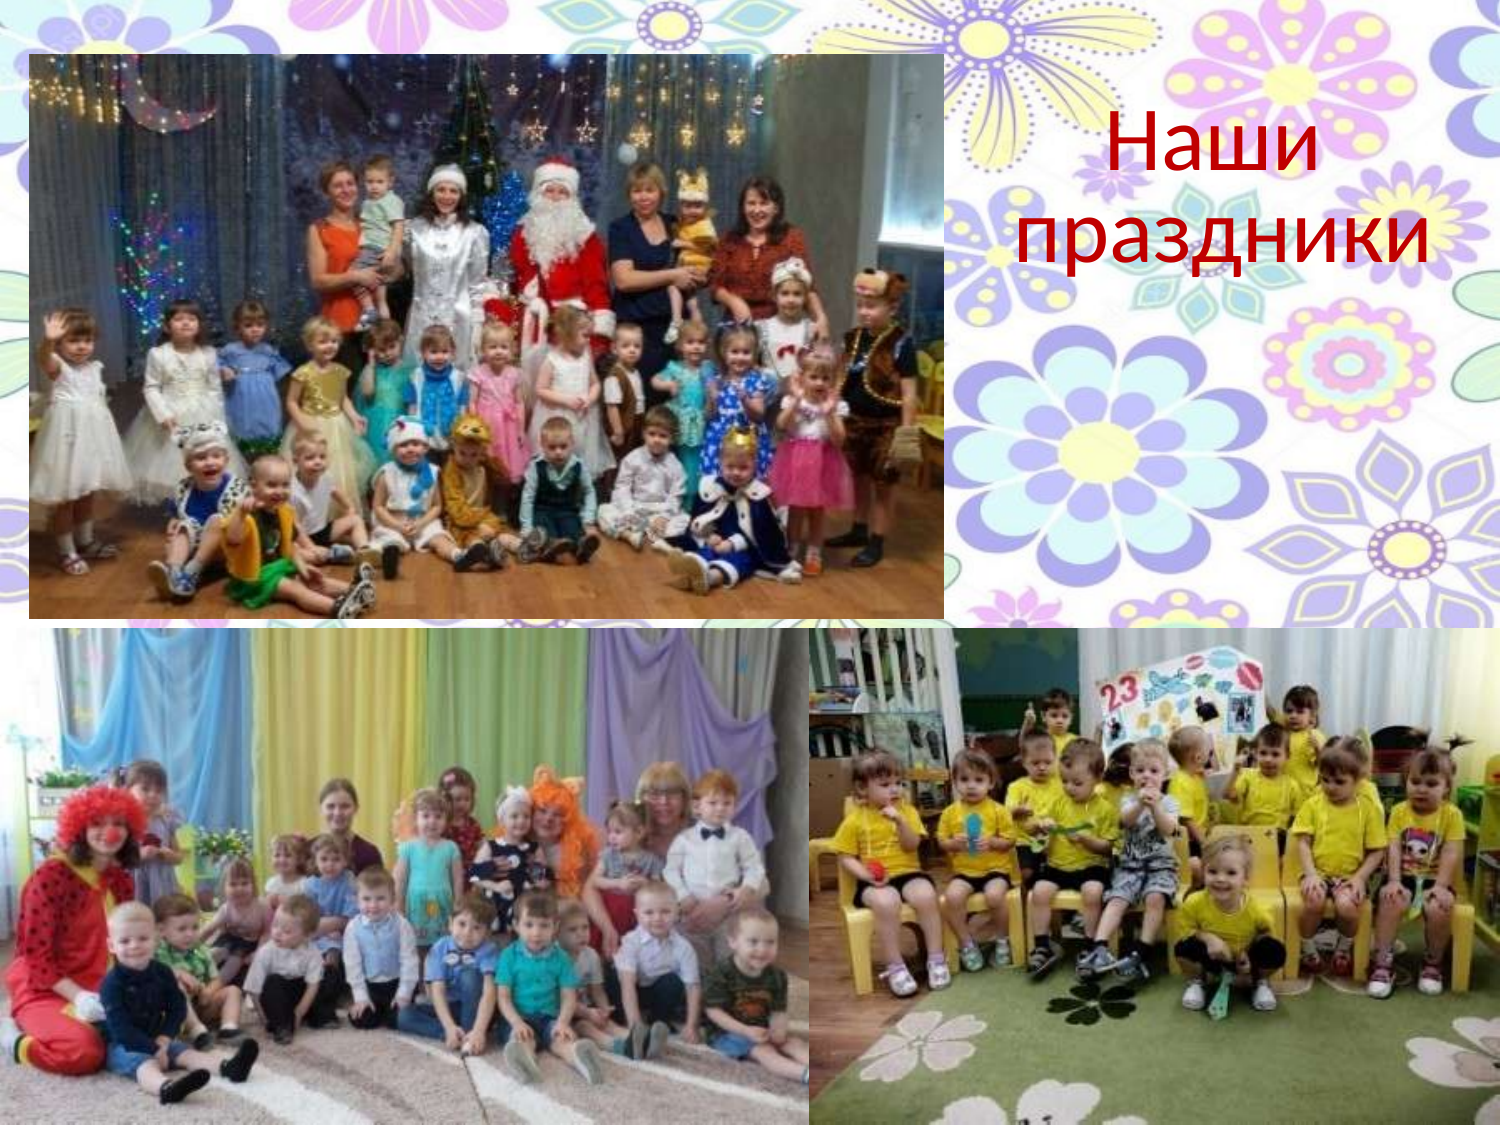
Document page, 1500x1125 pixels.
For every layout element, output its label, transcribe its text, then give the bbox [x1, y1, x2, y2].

picture [29, 54, 944, 620]
picture [0, 628, 1500, 1125]
text_box Наши праздники [974, 78, 1474, 310]
